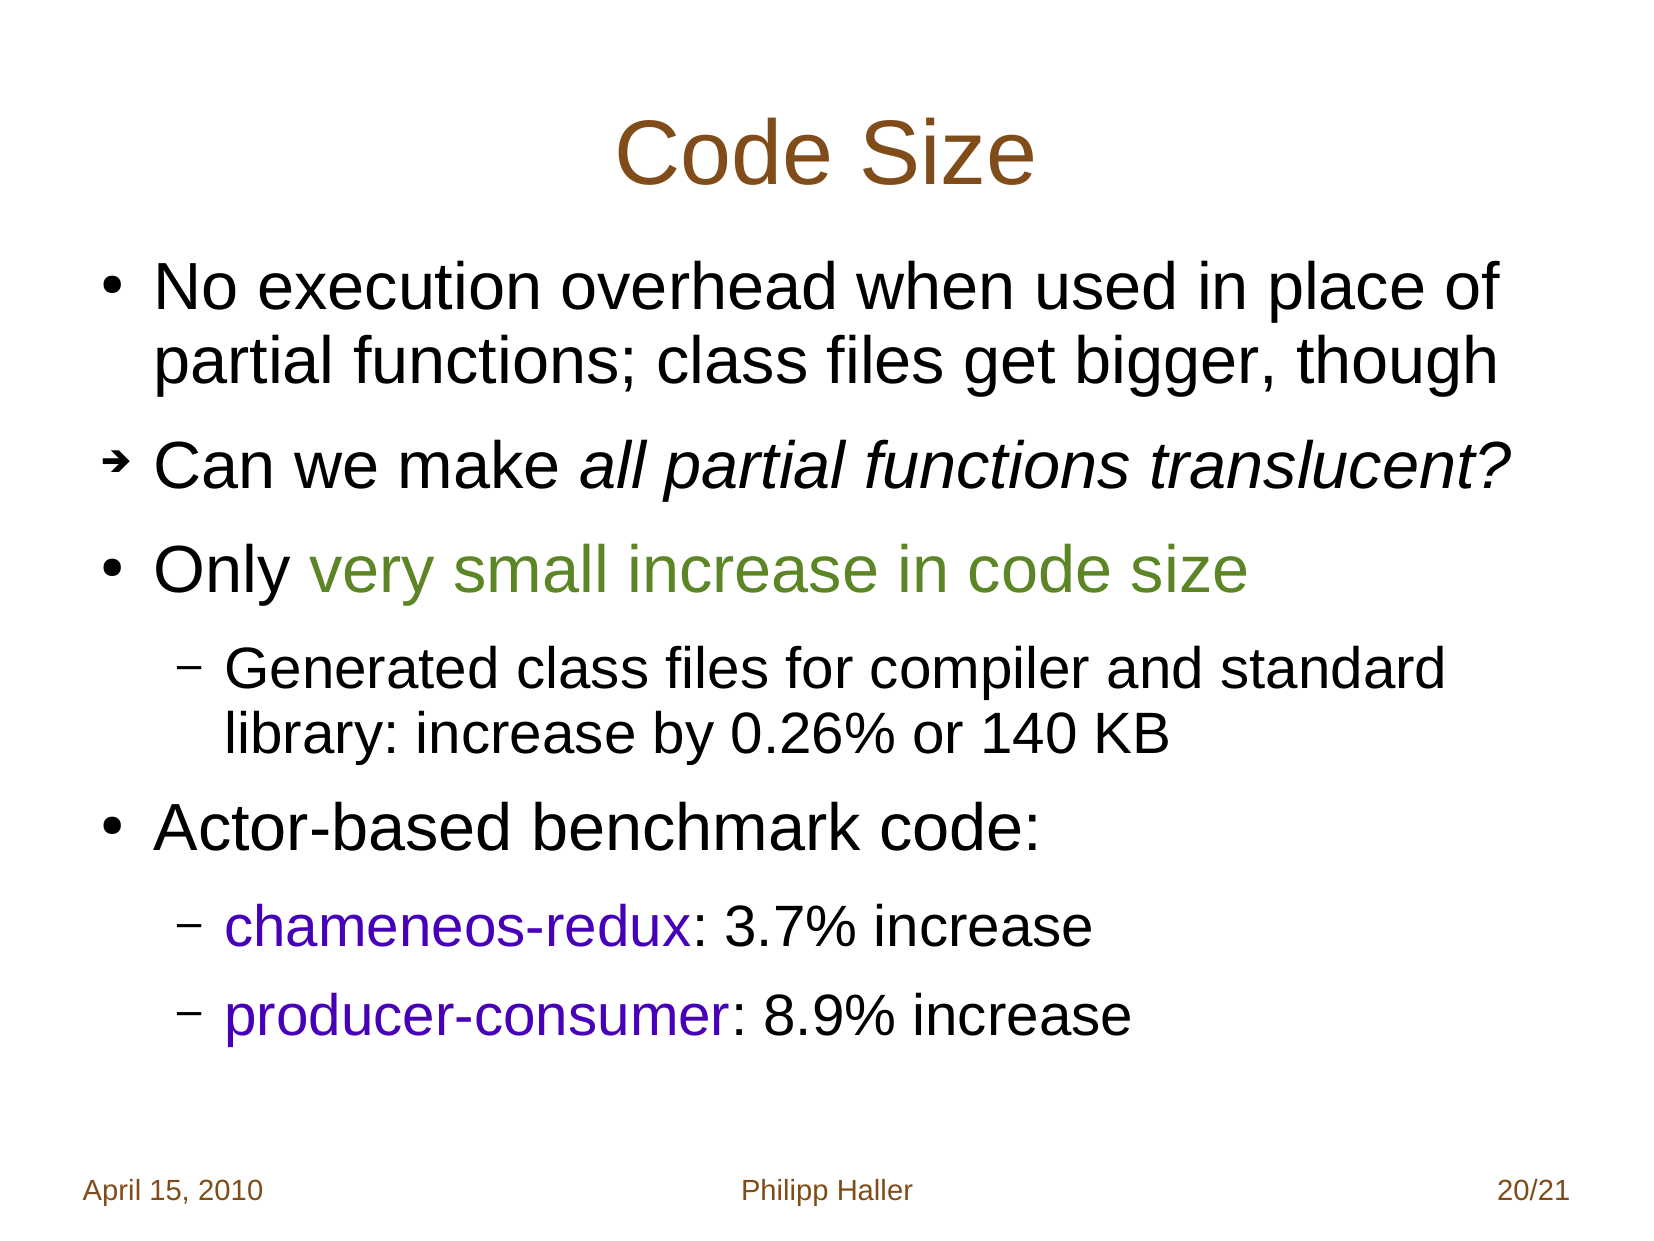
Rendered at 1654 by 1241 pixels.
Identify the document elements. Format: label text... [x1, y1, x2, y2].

title Code Size [82, 49, 1571, 248]
list No execution overhead when used in place of partial functions; class files get bigger, though Can we make all partial functions translucent? Only very small increase in code size Generated class files for compiler and standard library: increase by 0.26% or 140 KB Actor-based benchmark code: chameneos-redux: 3.7% increase producer-consumer: 8.9% increase [82, 248, 1571, 1118]
